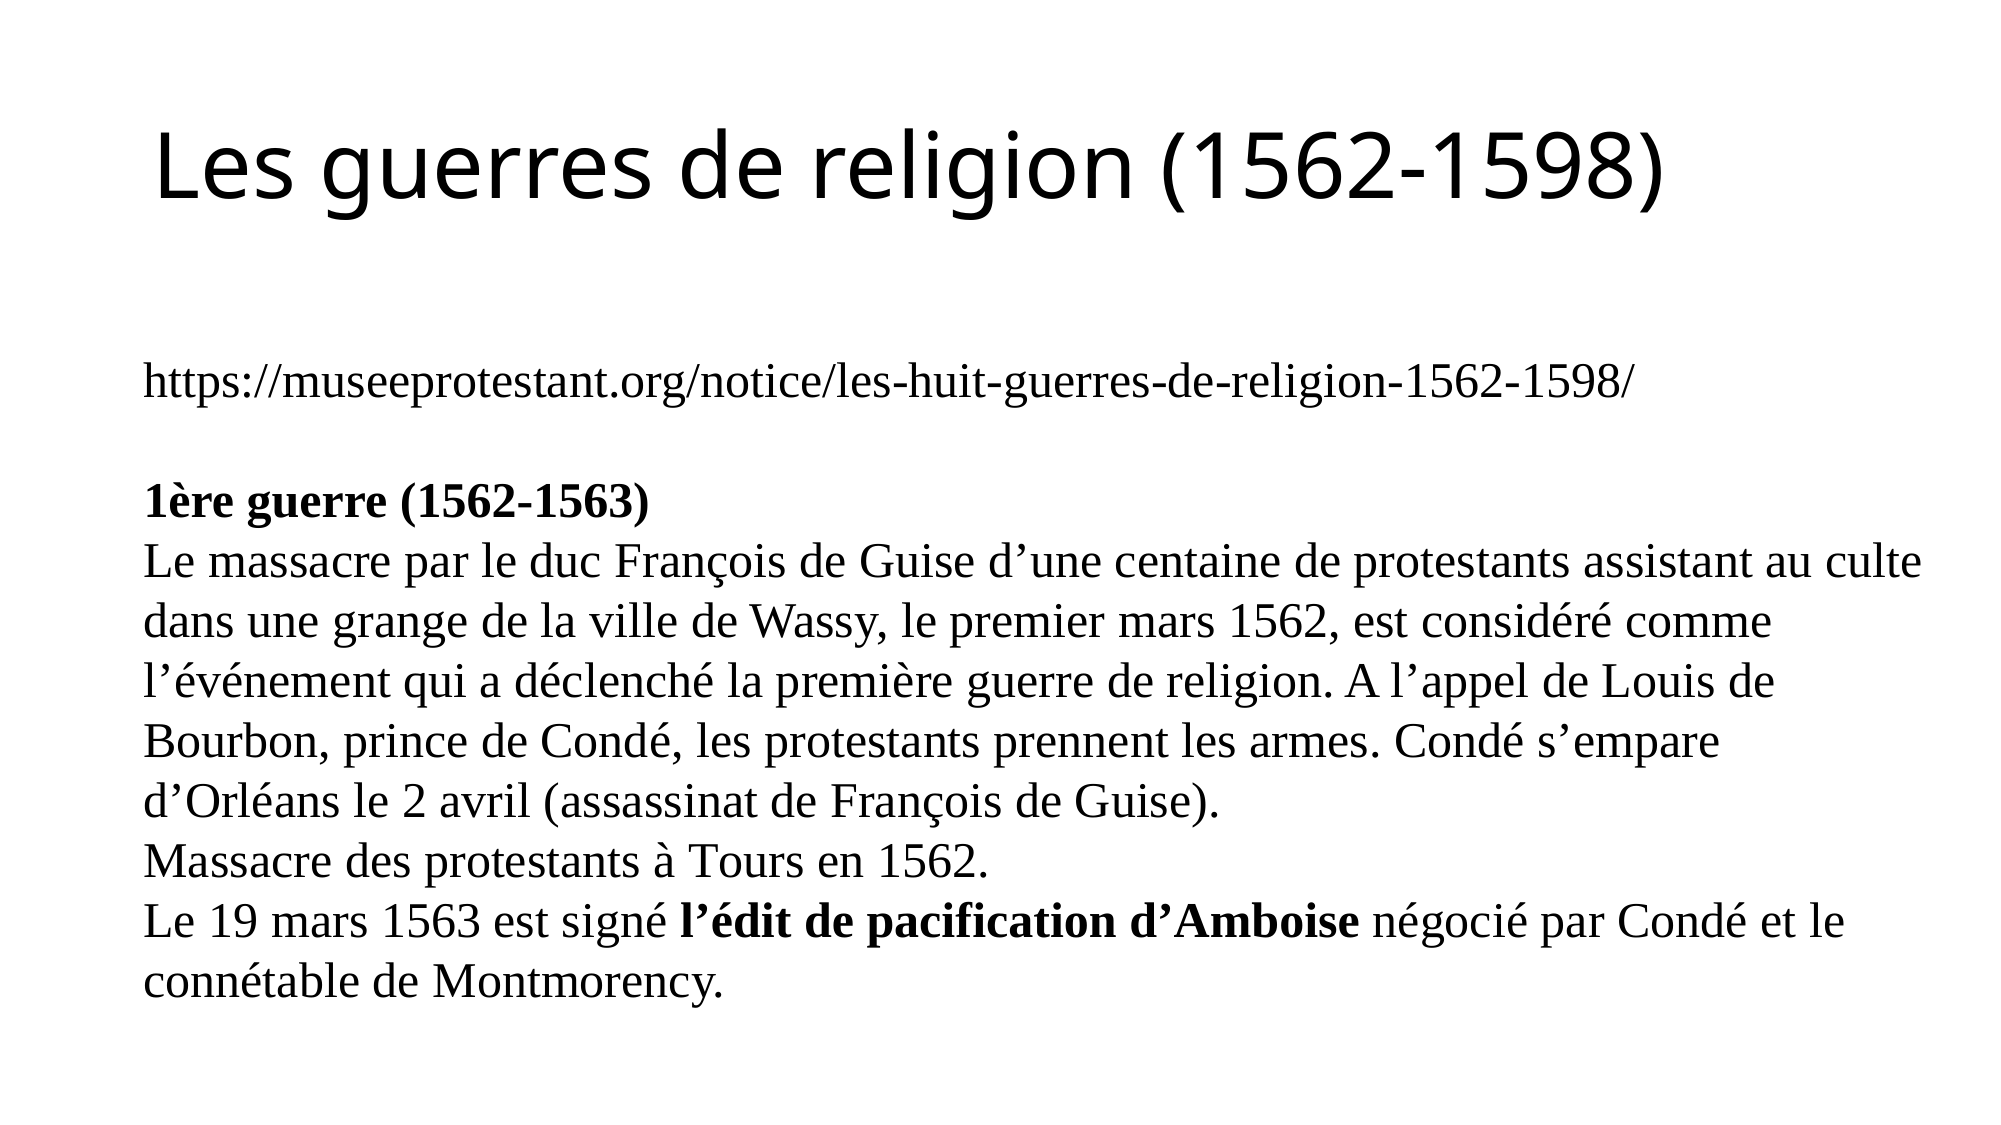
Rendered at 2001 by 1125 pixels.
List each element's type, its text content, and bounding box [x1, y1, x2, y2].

title Les guerres de religion (1562-1598) [137, 59, 1863, 278]
text_box https://museeprotestant.org/notice/les-huit-guerres-de-religion-1562-1598/ 1ère guerre (1562-1563) Le massacre par le duc François de Guise d’une centaine de protestants assistant au culte dans une grange de la ville de Wassy, le premier mars 1562, est considéré comme l’événement qui a déclenché la première guerre de religion. A l’appel de Louis de Bourbon, prince de Condé, les protestants prennent les armes. Condé s’empare d’Orléans le 2 avril (assassinat de François de Guise). Massacre des protestants à Tours en 1562. Le 19 mars 1563 est signé l’édit de pacification d’Amboise négocié par Condé et le connétable de Montmorency. [128, 339, 1941, 1022]
